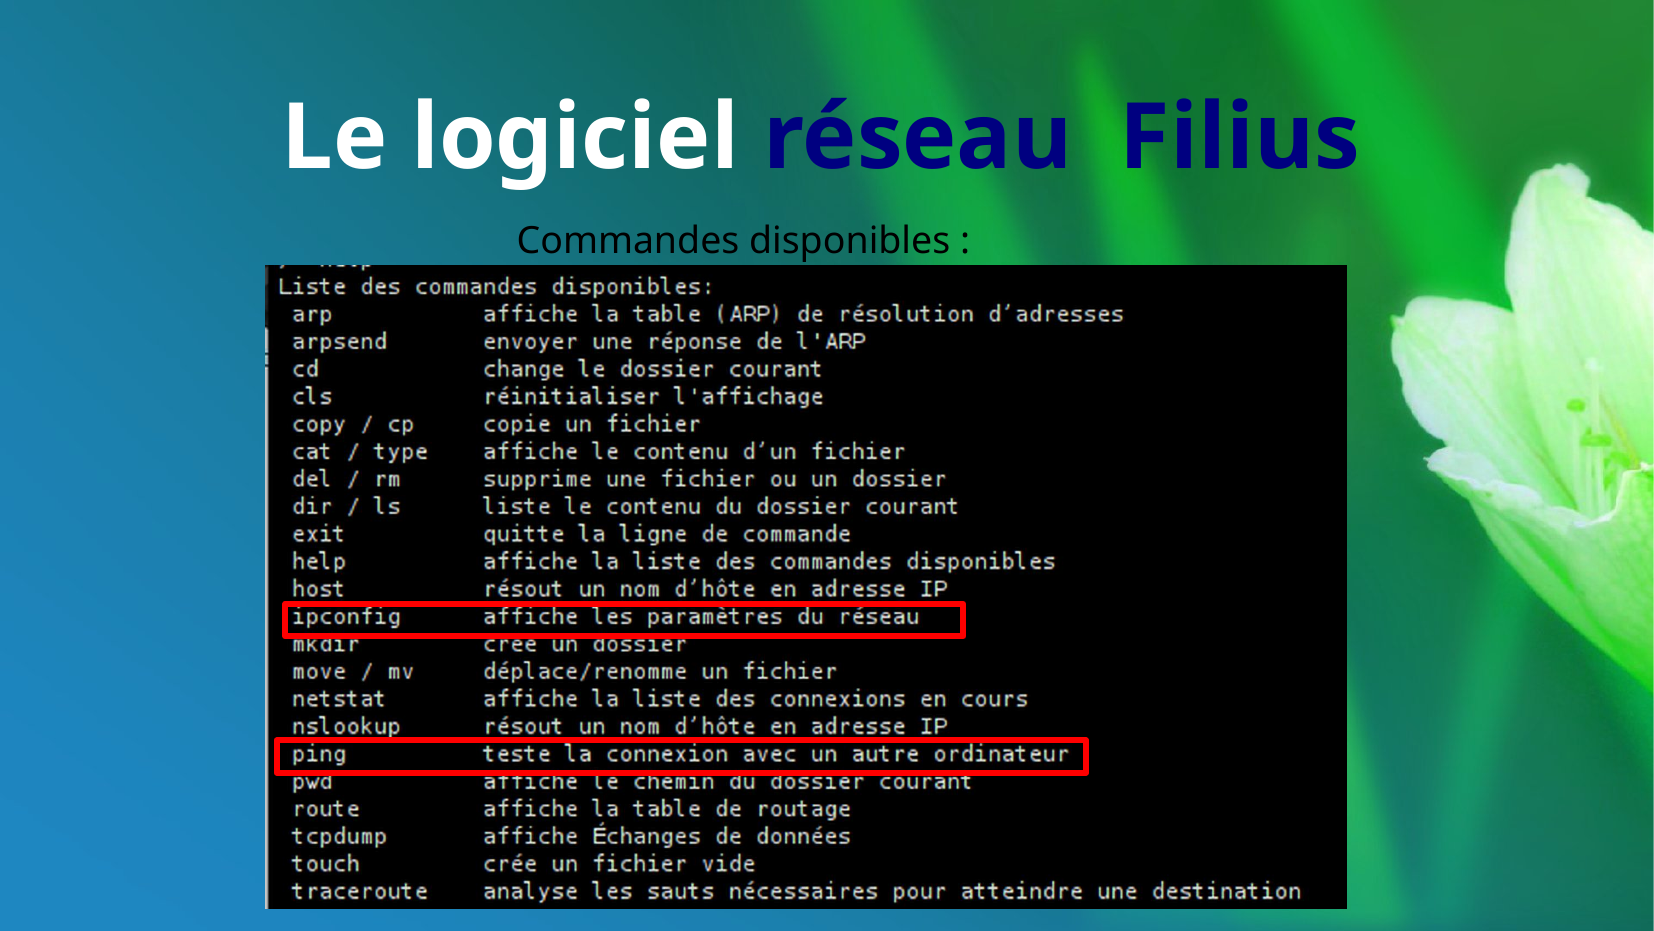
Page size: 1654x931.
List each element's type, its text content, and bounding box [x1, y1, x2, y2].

title Le logiciel réseau Filius [76, 59, 1565, 207]
text_box Commandes disponibles : [501, 206, 1004, 265]
picture [0, 0, 1654, 931]
